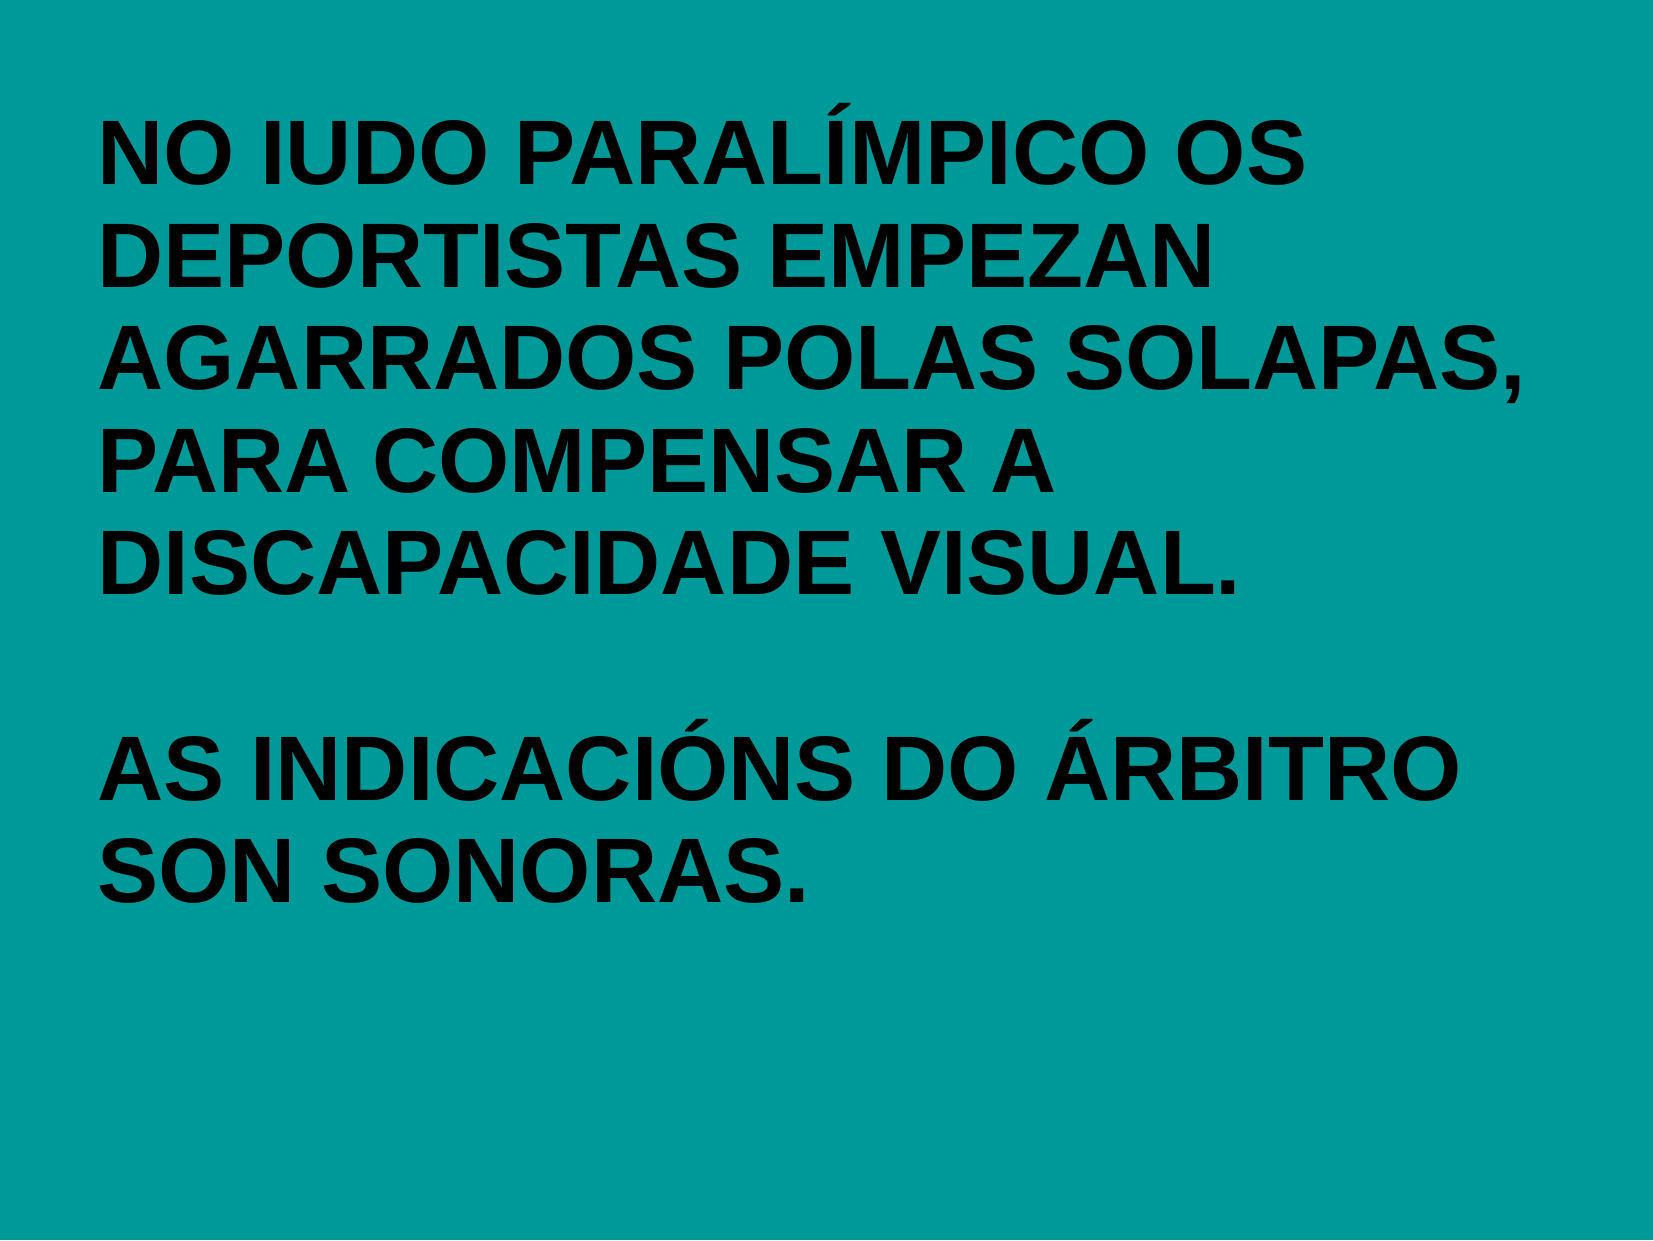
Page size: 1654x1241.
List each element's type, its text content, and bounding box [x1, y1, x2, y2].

text_box NO IUDO PARALÍMPICO OS DEPORTISTAS EMPEZAN AGARRADOS POLAS SOLAPAS, PARA COMPENSAR A DISCAPACIDADE VISUAL. AS INDICACIÓNS DO ÁRBITRO SON SONORAS. [82, 94, 1548, 1151]
